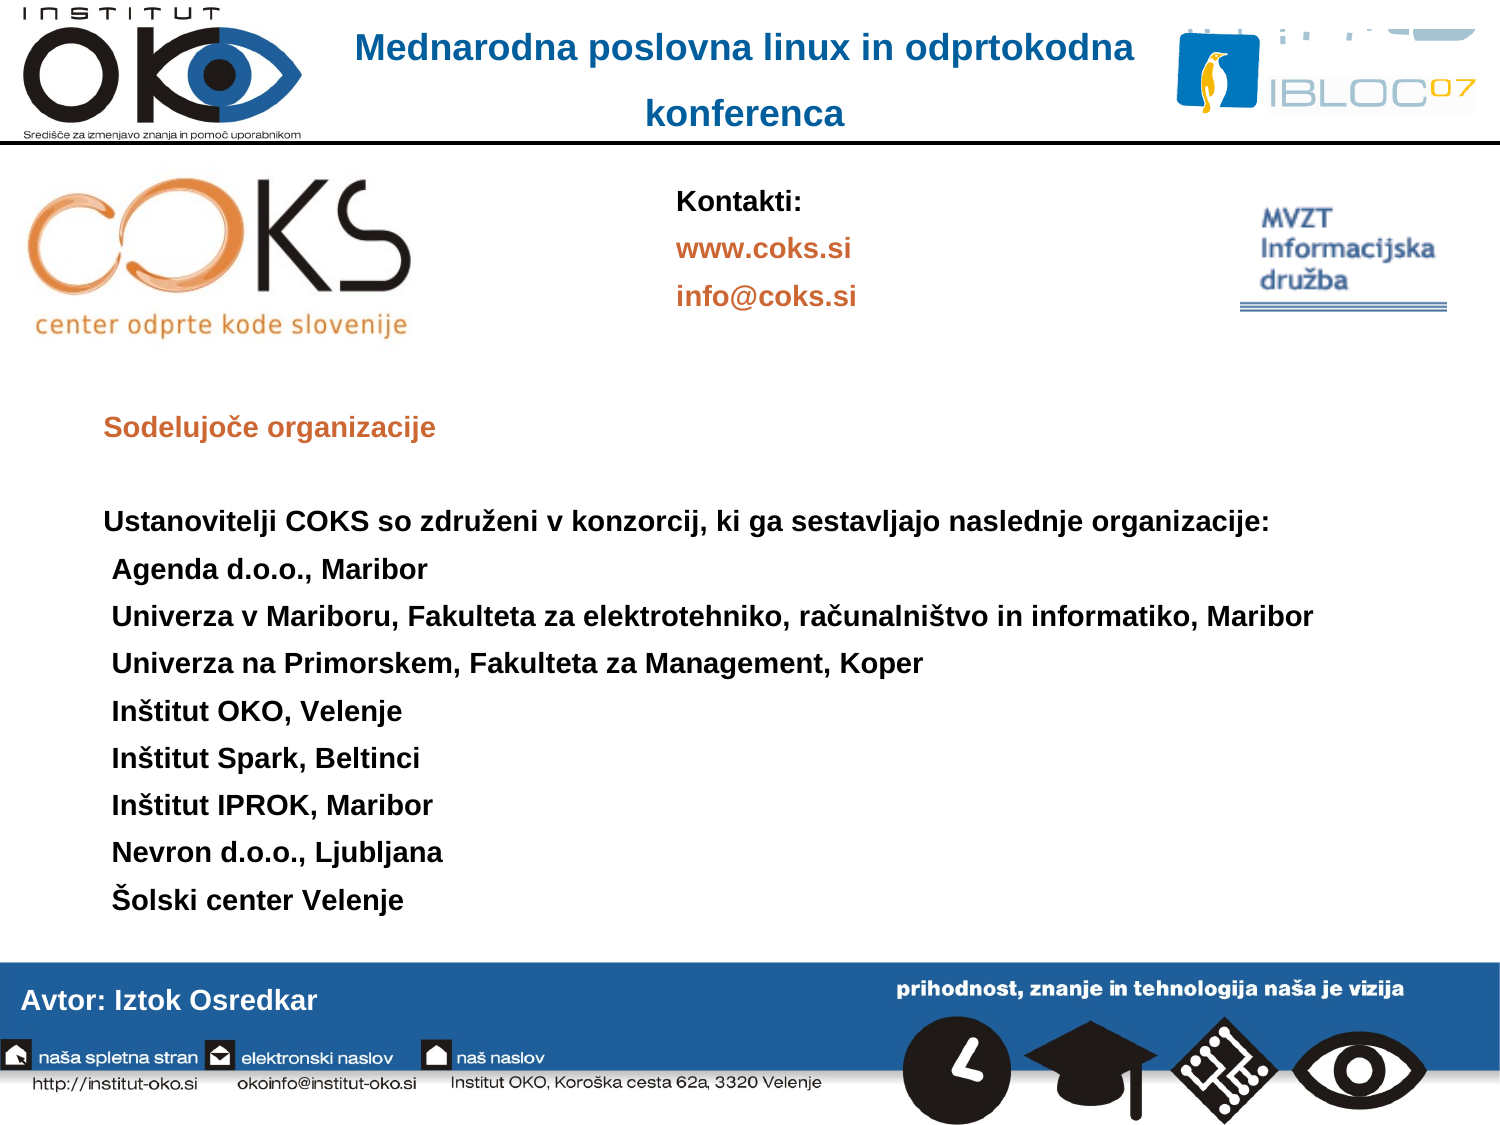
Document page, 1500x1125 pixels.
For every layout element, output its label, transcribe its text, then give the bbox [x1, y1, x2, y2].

list Kontakti: www.coks.si info@coks.si [661, 177, 898, 325]
text_box Mednarodna poslovna linux in odprtokodna konferenca [324, 19, 1176, 141]
list Sodelujoče organizacije Ustanovitelji COKS so združeni v konzorcij, ki ga sestavljajo naslednje organizacije: Agenda d.o.o., Maribor Univerza v Mariboru, Fakulteta za elektrotehniko, računalništvo in informatiko, Maribor Univerza na Primorskem, Fakulteta za Management, Koper Inštitut OKO, Velenje Inštitut Spark, Beltinci Inštitut IPROK, Maribor Nevron d.o.o., Ljubljana Šolski center Velenje [88, 403, 1439, 934]
text_box Avtor: Iztok Osredkar [5, 976, 431, 1025]
picture [0, 147, 443, 365]
picture [23, 7, 302, 140]
picture [1240, 168, 1447, 355]
picture [0, 962, 1500, 1125]
picture [1175, 29, 1477, 119]
